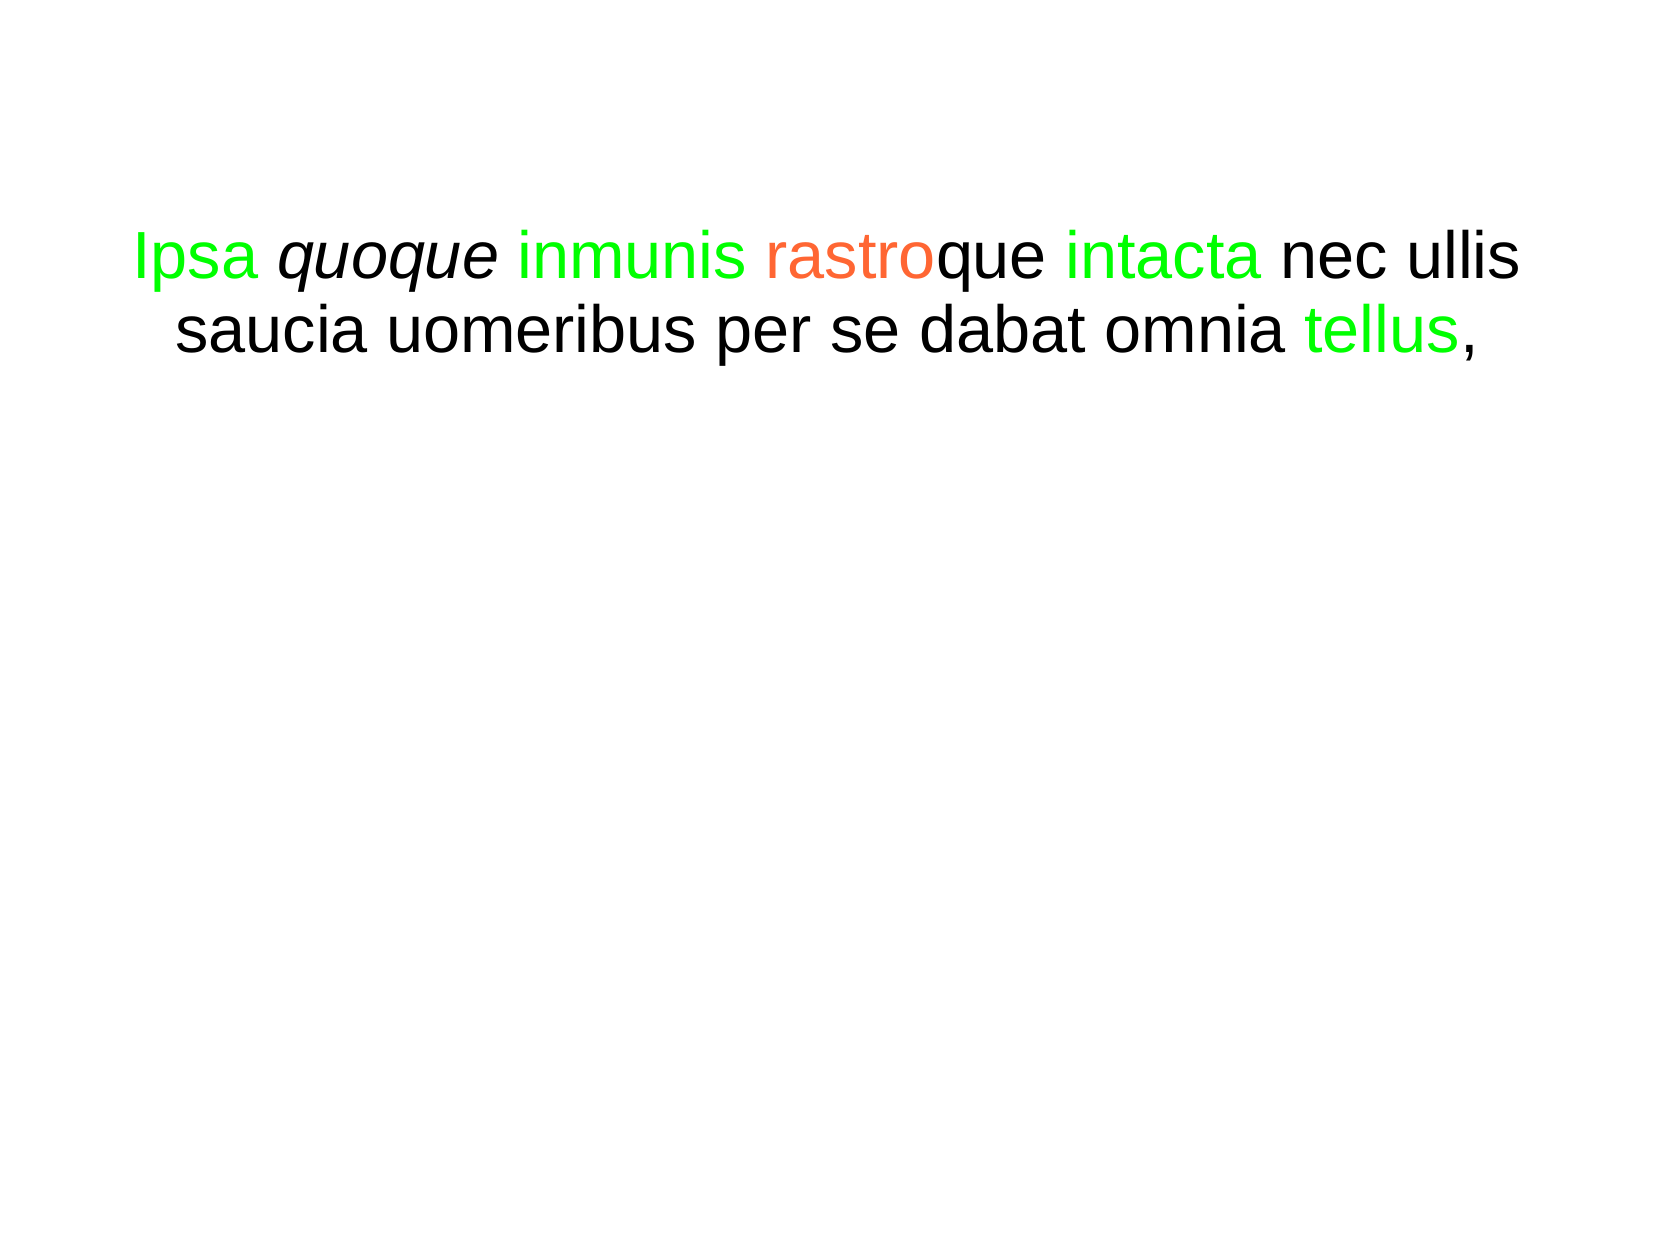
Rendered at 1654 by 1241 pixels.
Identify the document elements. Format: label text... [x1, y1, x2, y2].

title Ipsa quoque inmunis rastroque intacta nec ullis saucia uomeribus per se dabat omnia tellus, [82, 188, 1571, 397]
